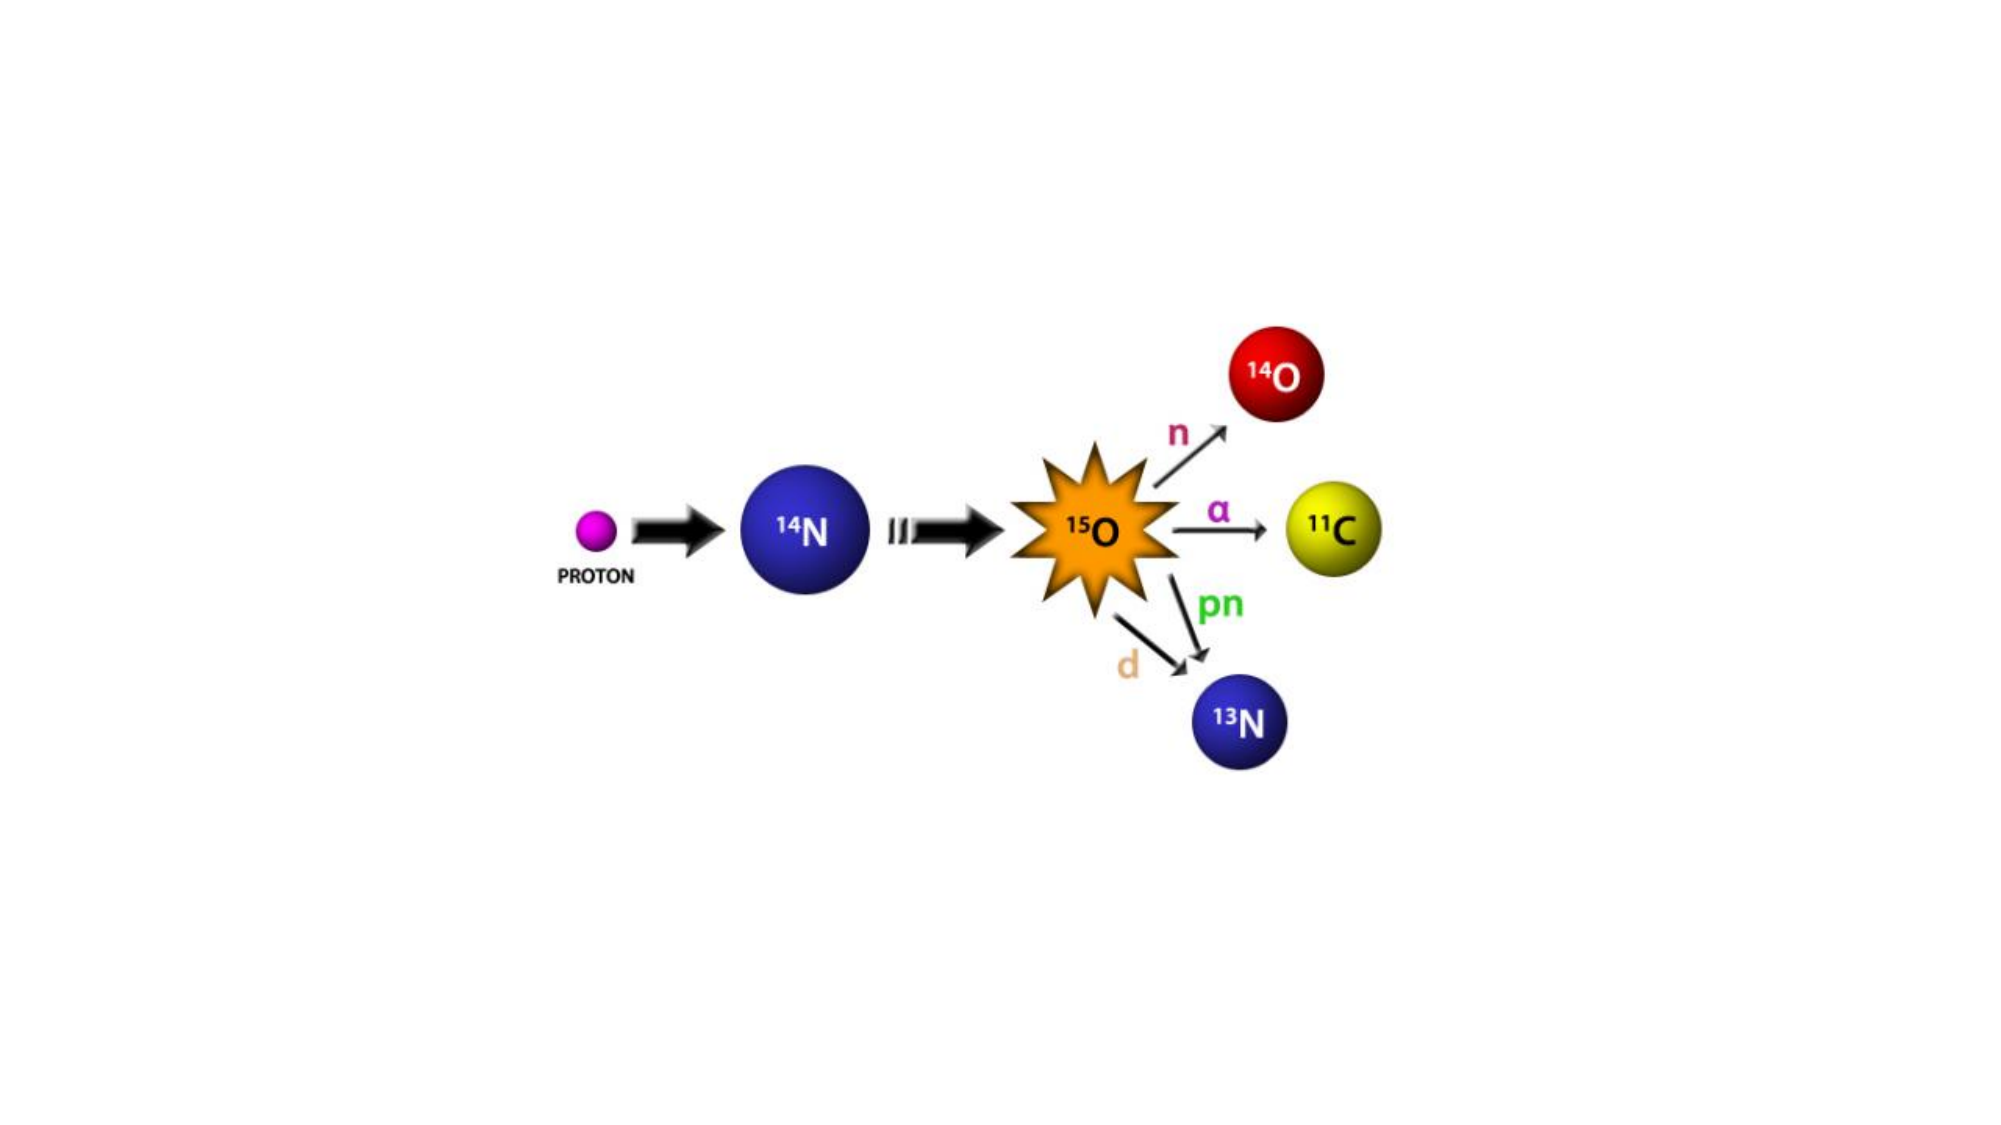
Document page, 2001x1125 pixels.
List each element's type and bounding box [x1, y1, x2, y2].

picture [489, 269, 1511, 856]
